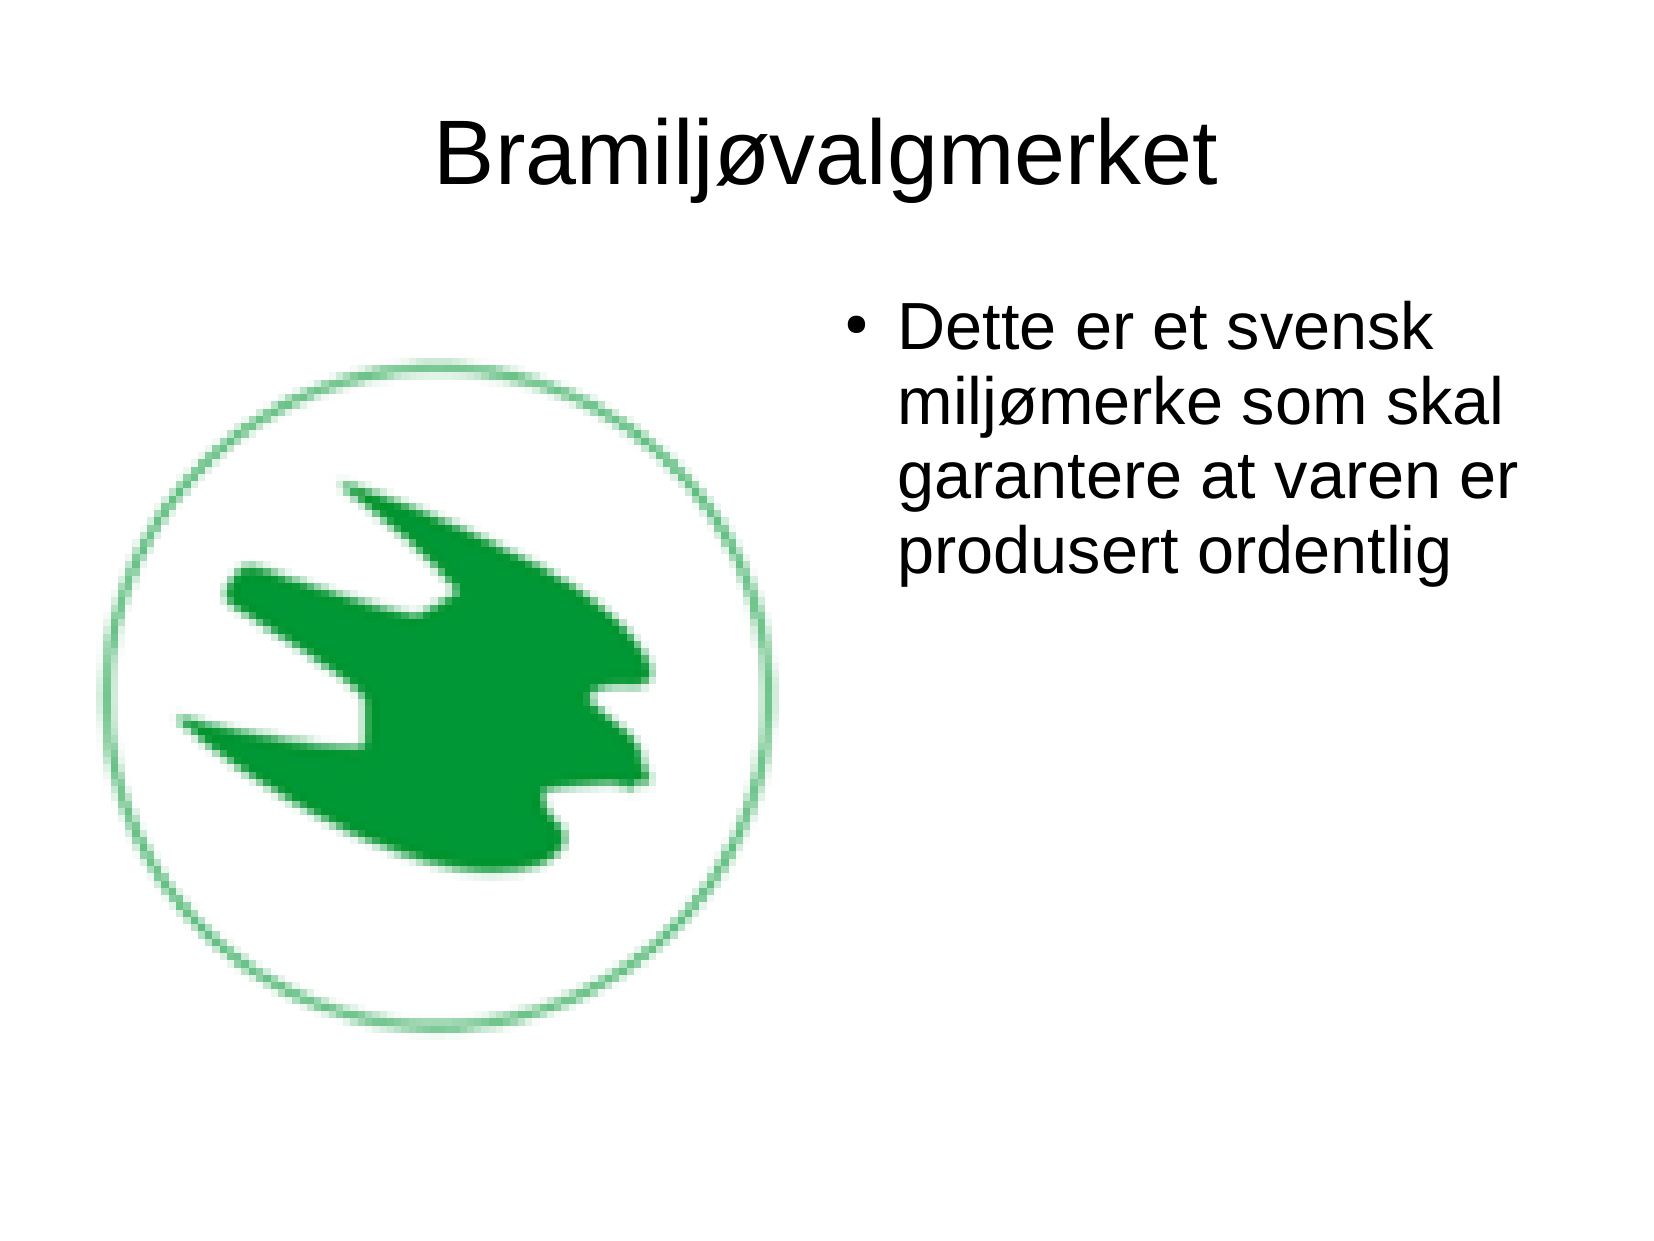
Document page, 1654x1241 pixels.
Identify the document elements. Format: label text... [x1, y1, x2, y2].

picture [82, 351, 809, 1048]
title Bramiljøvalgmerket [82, 56, 1571, 250]
list Dette er et svensk miljømerke som skal garantere at varen er produsert ordentlig [826, 288, 1553, 1093]
